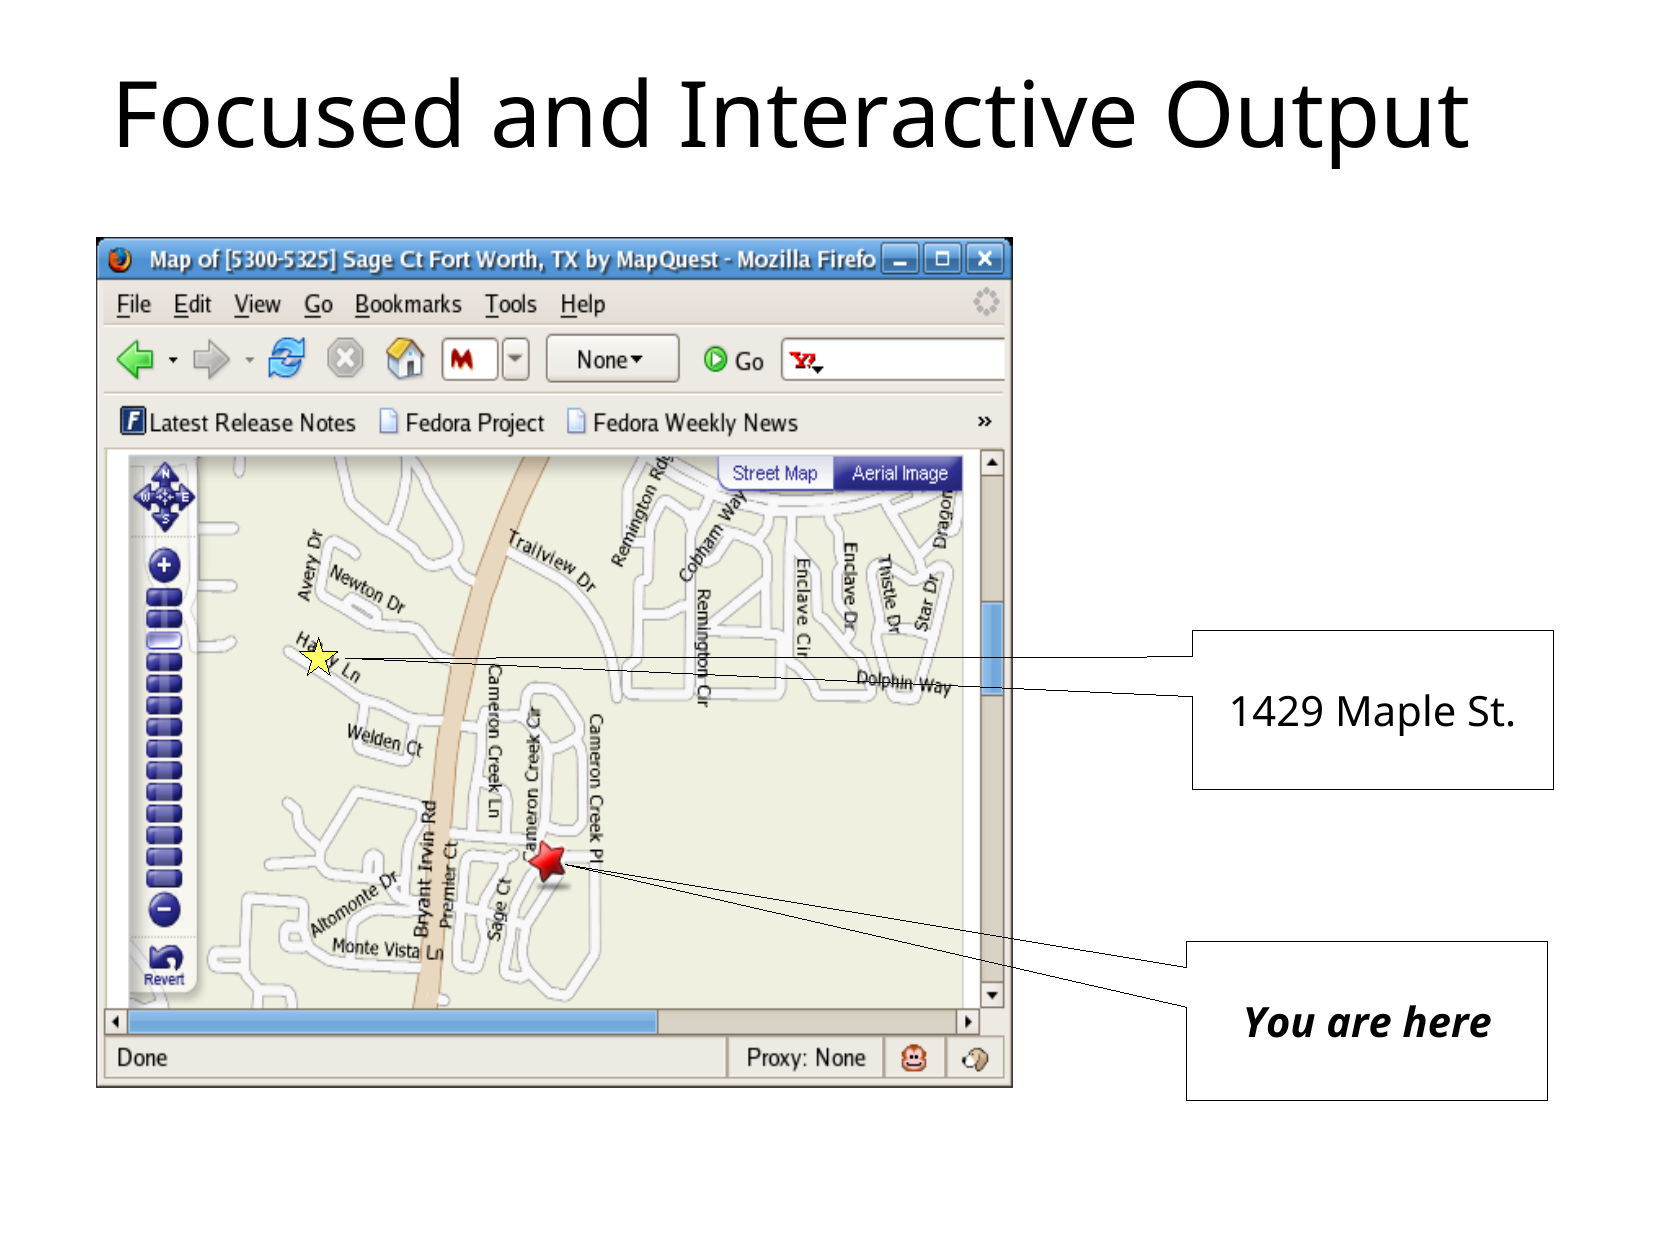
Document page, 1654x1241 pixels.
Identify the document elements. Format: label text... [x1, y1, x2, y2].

text_box You are here [565, 864, 1548, 1101]
text_box 1429 Maple St. [345, 630, 1554, 790]
picture [96, 237, 1013, 1088]
title Focused and Interactive Output [82, 37, 1501, 188]
text_box [299, 637, 338, 676]
